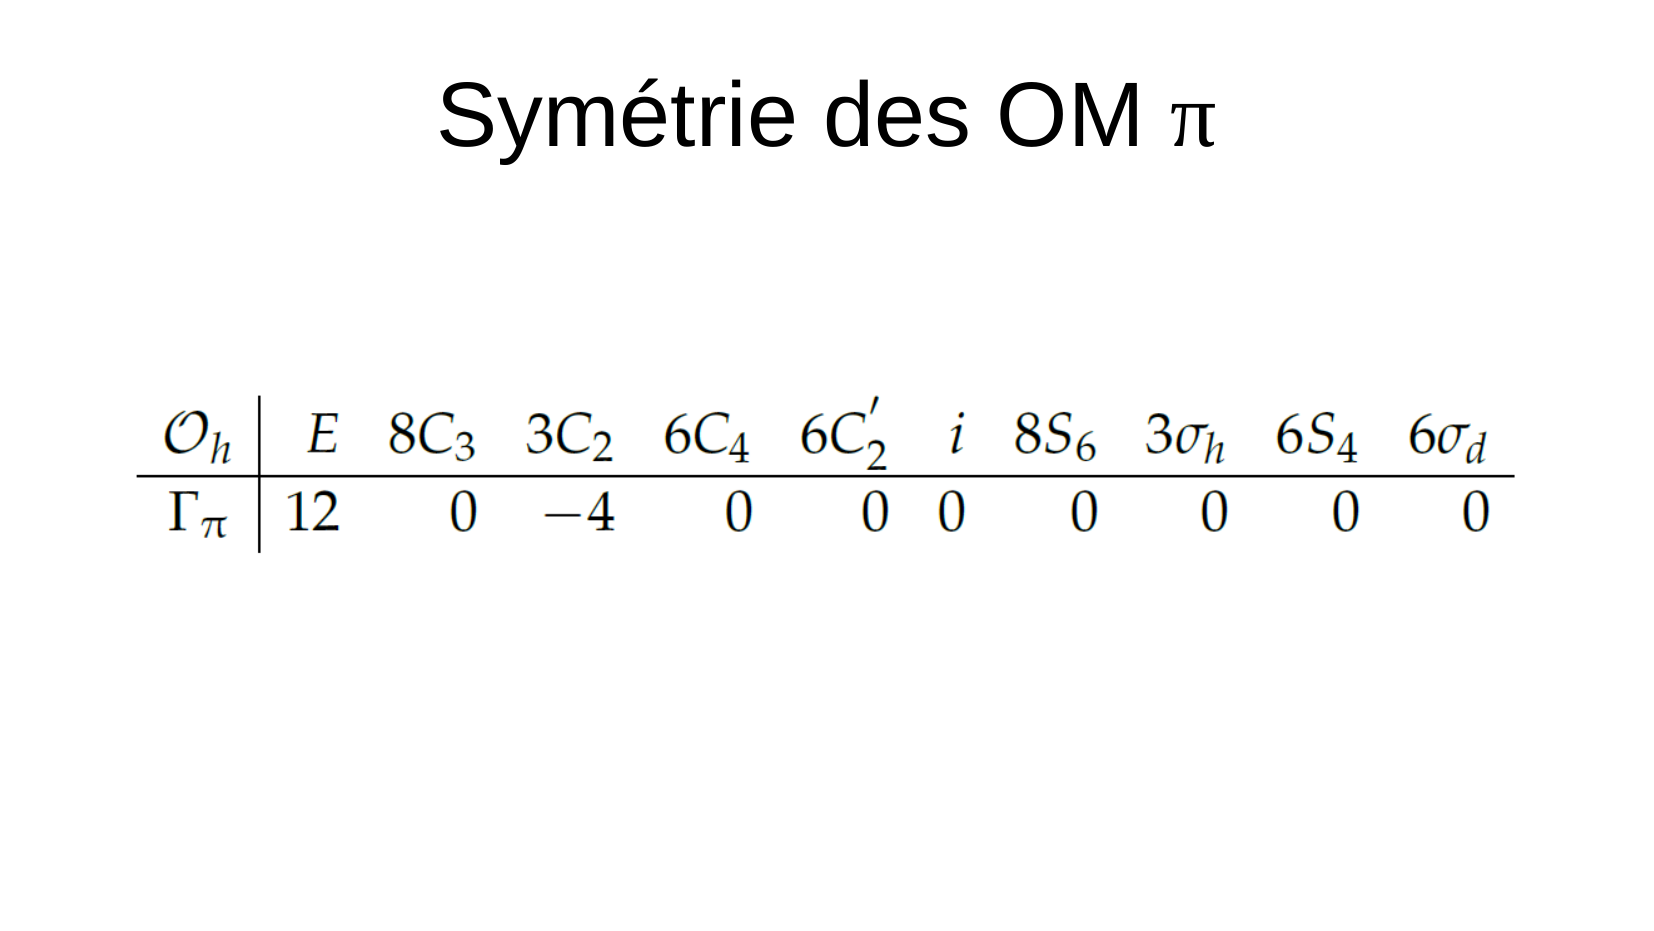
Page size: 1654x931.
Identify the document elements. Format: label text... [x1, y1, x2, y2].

title Symétrie des OM π [82, 37, 1571, 193]
picture [113, 358, 1551, 577]
